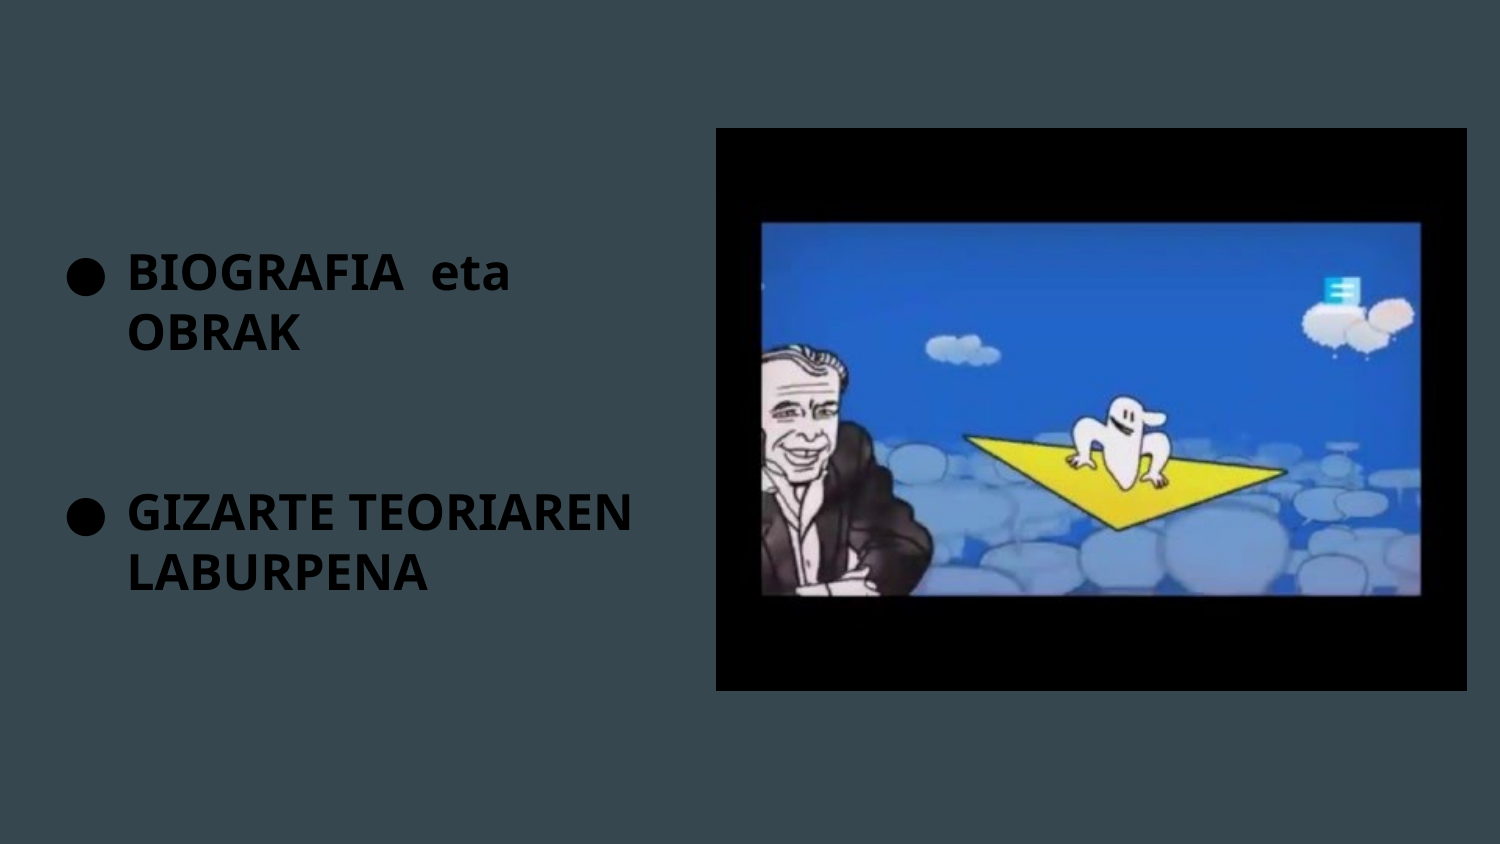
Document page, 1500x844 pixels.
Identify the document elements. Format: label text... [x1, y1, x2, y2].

picture [716, 128, 1467, 691]
text_box BIOGRAFIA eta OBRAK GIZARTE TEORIAREN LABURPENA [36, 225, 693, 691]
